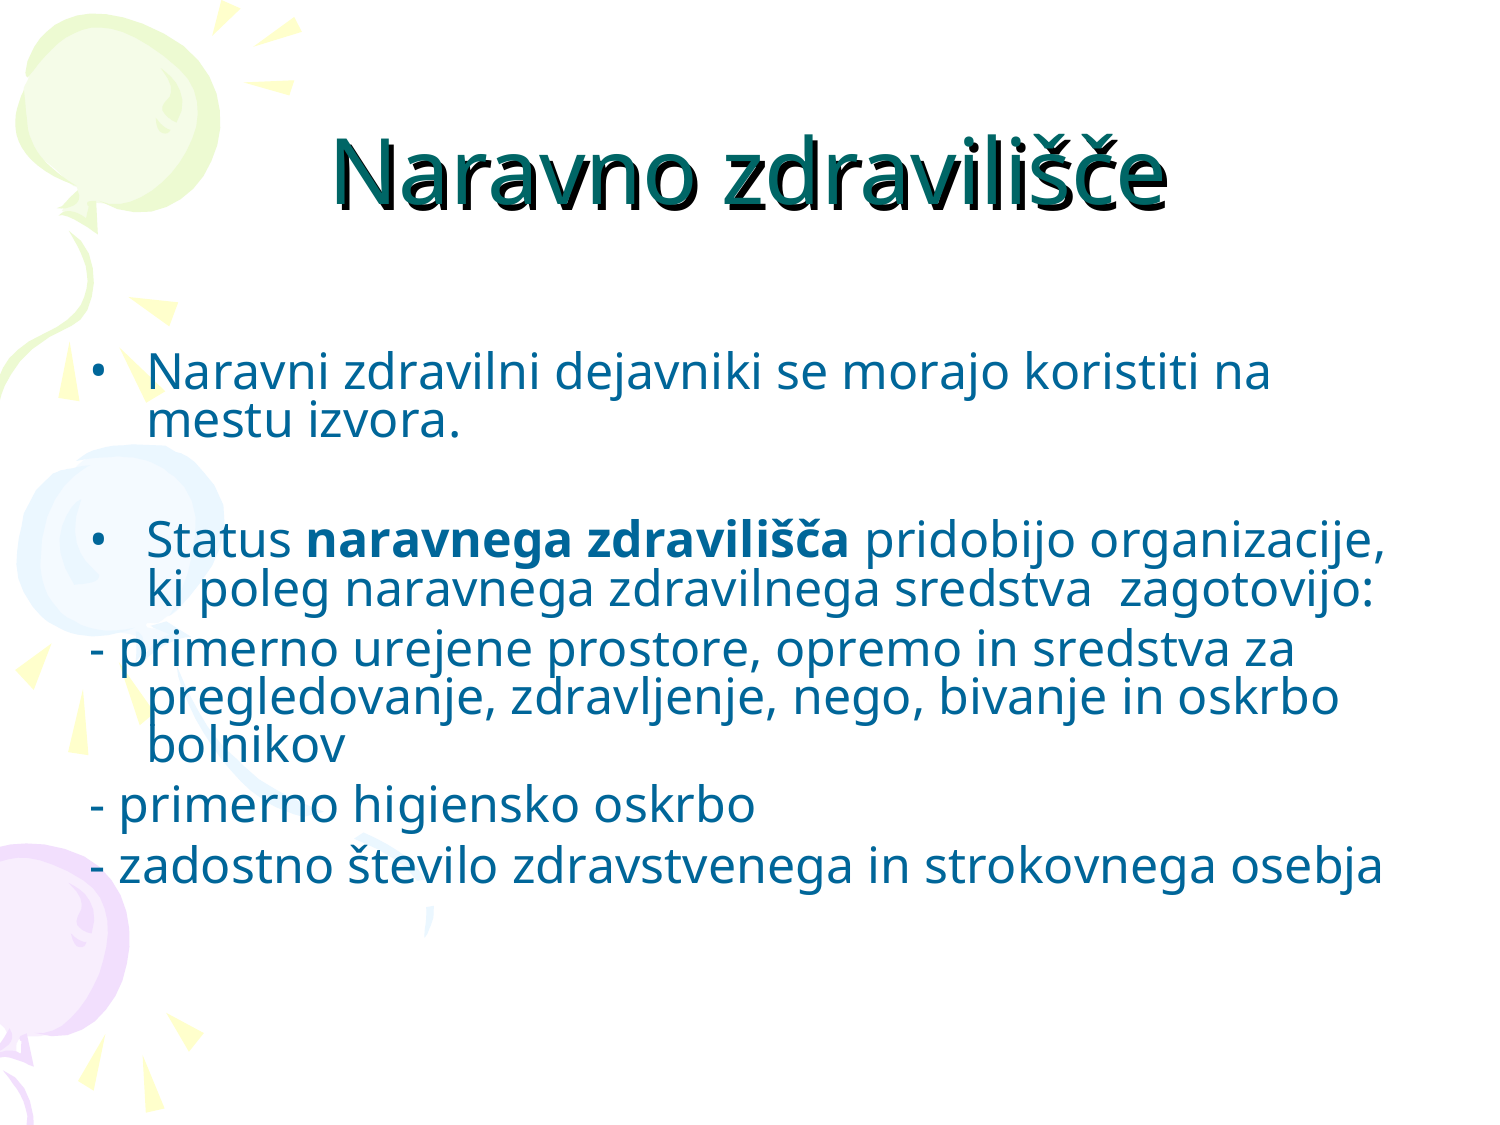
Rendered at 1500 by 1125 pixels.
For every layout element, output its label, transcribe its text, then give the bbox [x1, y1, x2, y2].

title Naravno zdravilišče [72, 16, 1426, 233]
list Naravni zdravilni dejavniki se morajo koristiti na mestu izvora. Status naravnega zdravilišča pridobijo organizacije, ki poleg naravnega zdravilnega sredstva zagotovijo: - primerno urejene prostore, opremo in sredstva za pregledovanje, zdravljenje, nego, bivanje in oskrbo bolnikov - primerno higiensko oskrbo - zadostno število zdravstvenega in strokovnega osebja [75, 262, 1426, 994]
